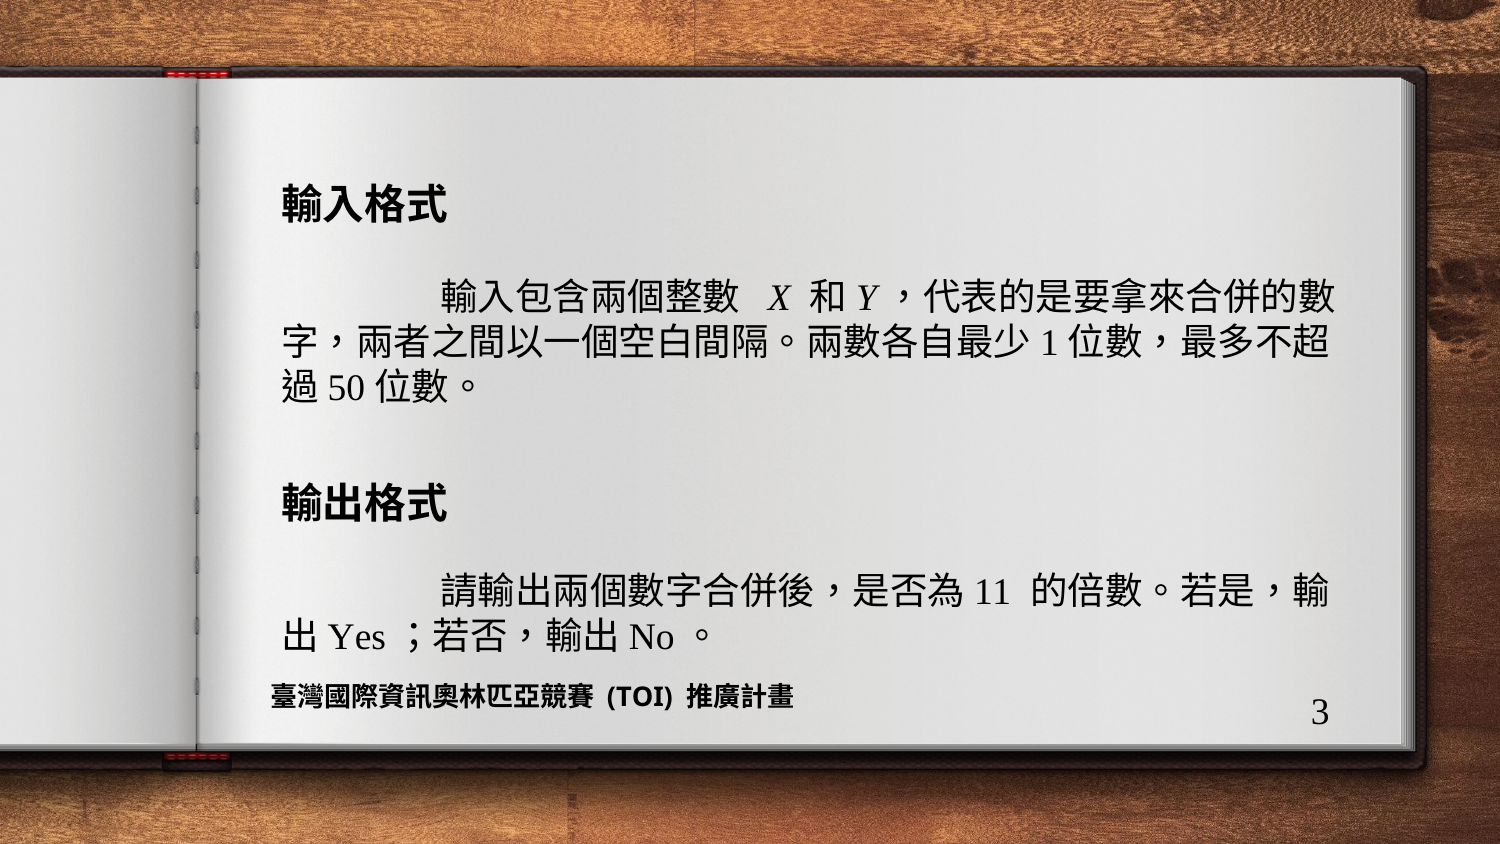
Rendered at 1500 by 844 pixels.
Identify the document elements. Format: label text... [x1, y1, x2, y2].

text_box 輸出格式 請輸出兩個數字合併後，是否為11 的倍數。若是，輸出Yes；若否，輸出No。 [266, 470, 1368, 665]
text_box 輸入格式 輸入包含兩個整數 X 和Y，代表的是要拿來合併的數字，兩者之間以一個空白間隔。兩數各自最少1位數，最多不超過50位數。 [266, 171, 1368, 416]
text_box [1295, 672, 1386, 737]
